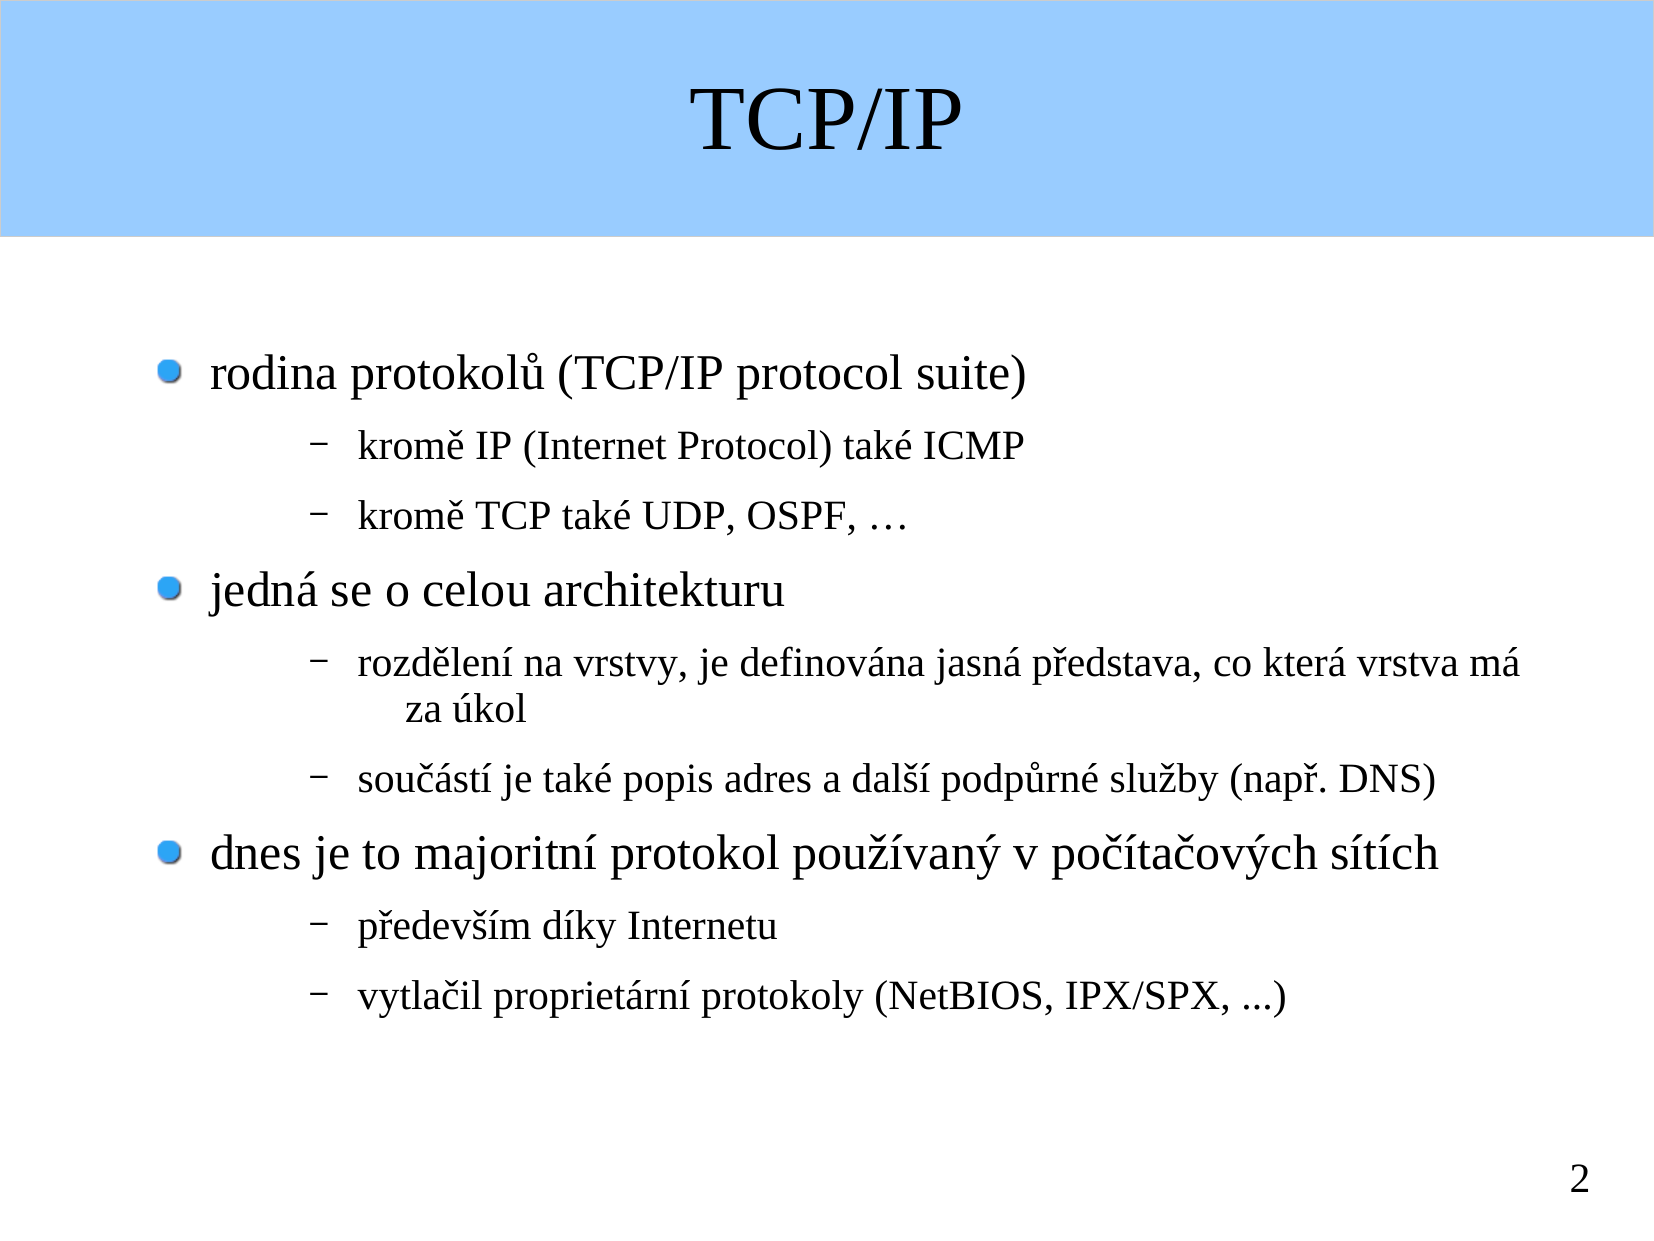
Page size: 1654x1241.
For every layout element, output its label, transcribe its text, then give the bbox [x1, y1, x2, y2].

list rodina protokolů (TCP/IP protocol suite) kromě IP (Internet Protocol) také ICMP kromě TCP také UDP, OSPF, … jedná se o celou architekturu rozdělení na vrstvy, je definována jasná představa, co která vrstva má za úkol součástí je také popis adres a další podpůrné služby (např. DNS) dnes je to majoritní protokol používaný v počítačových sítích především díky Internetu vytlačil proprietární protokoly (NetBIOS, IPX/SPX, ...) [121, 344, 1534, 1142]
title TCP/IP [0, 0, 1654, 237]
